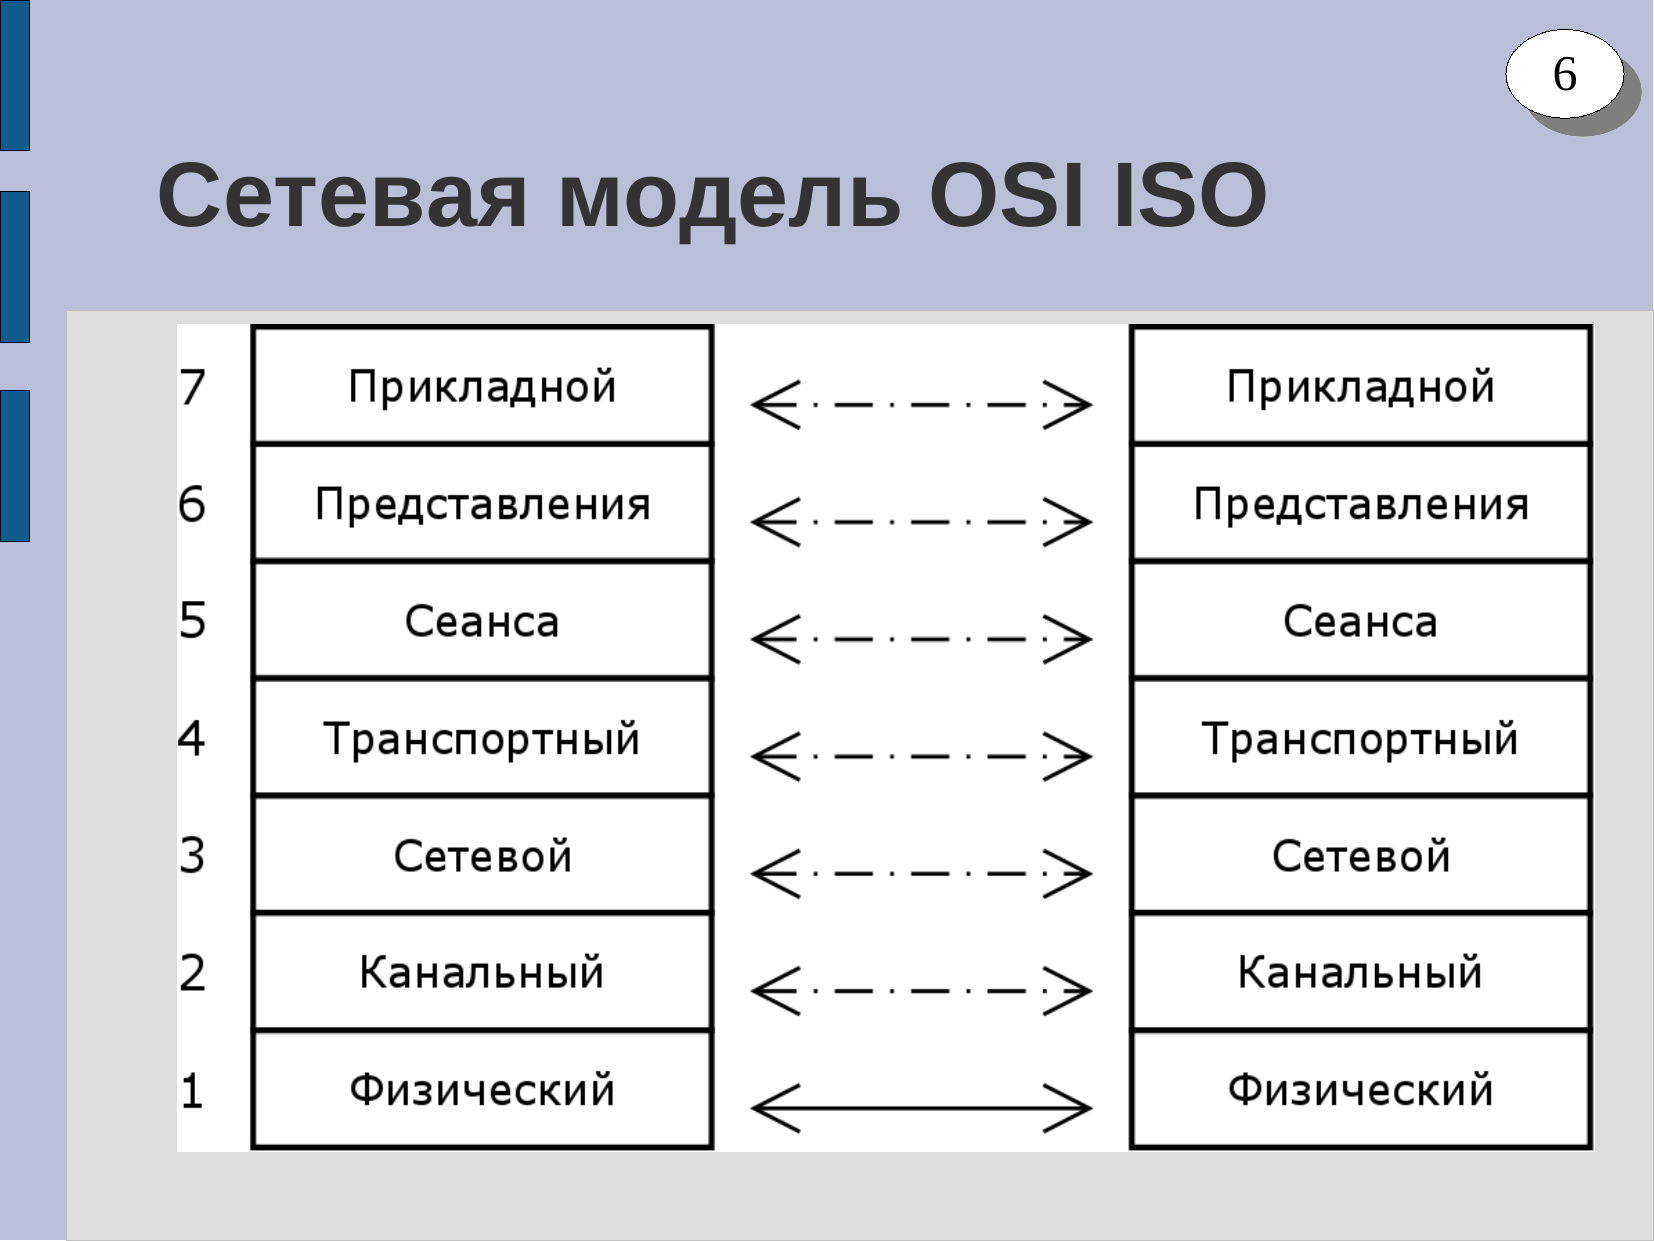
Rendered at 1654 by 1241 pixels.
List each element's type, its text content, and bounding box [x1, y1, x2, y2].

title Сетевая модель OSI ISO [121, 91, 1534, 299]
picture [177, 324, 1595, 1152]
text_box 6 [1505, 29, 1625, 119]
